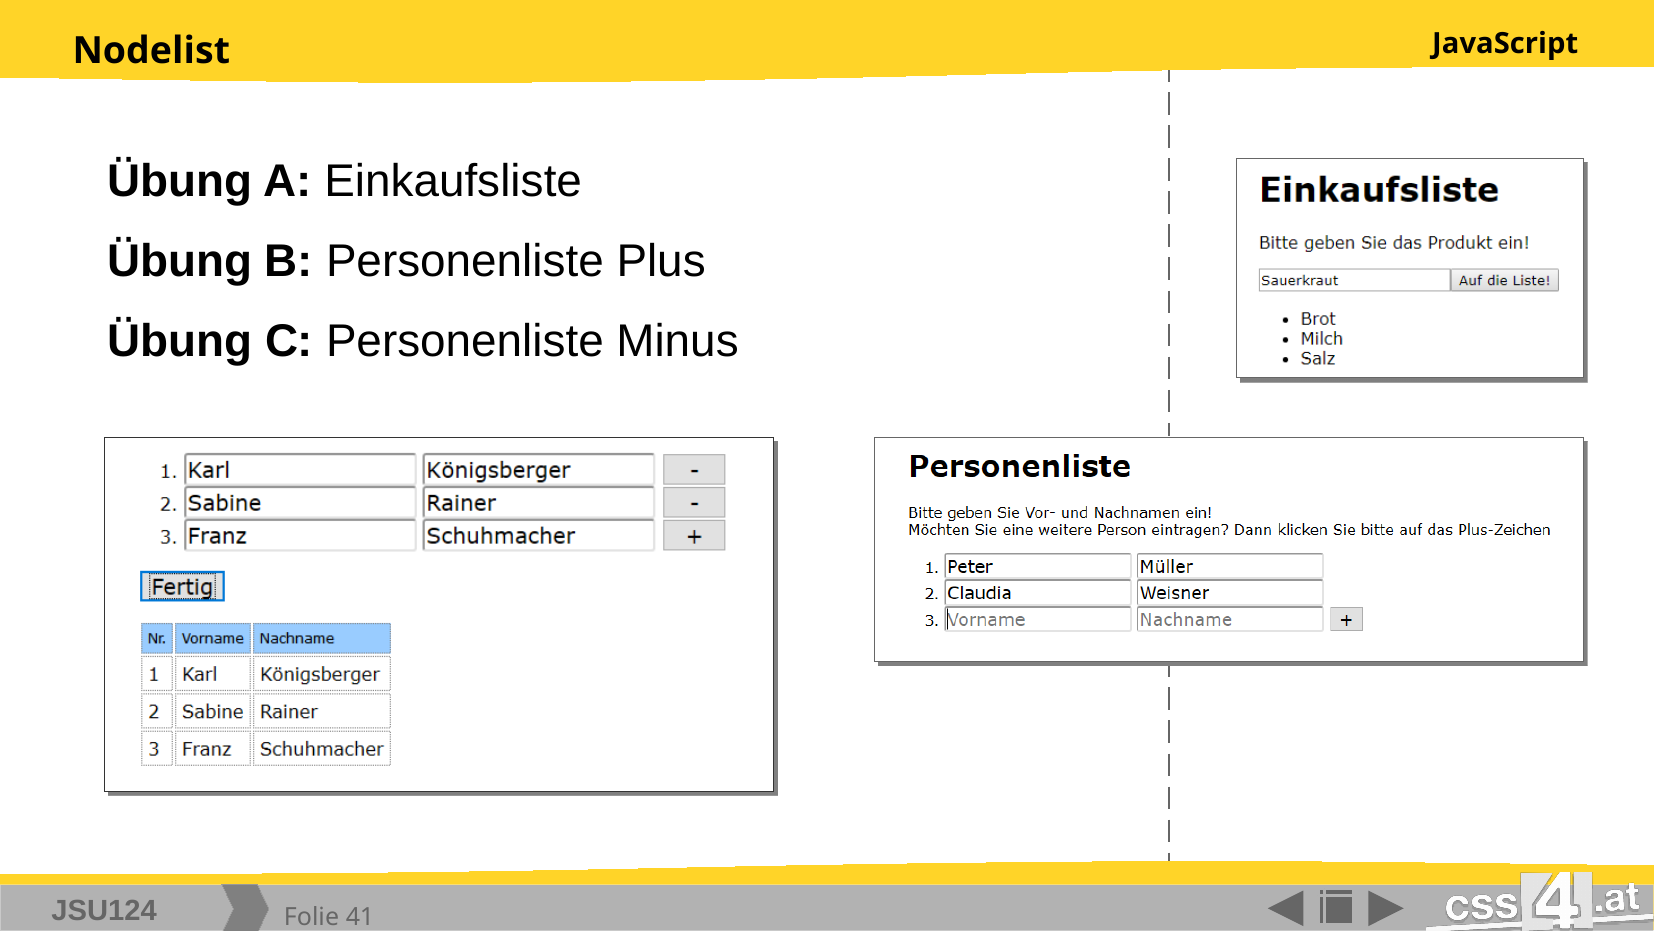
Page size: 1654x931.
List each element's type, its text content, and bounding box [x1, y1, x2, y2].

text_box Nodelist [57, 16, 416, 69]
picture [1236, 158, 1584, 378]
text_box JSU124 [36, 886, 209, 931]
text_box Übung A: Einkaufsliste [92, 147, 618, 215]
text_box Folie <Foliennummer> [269, 891, 542, 931]
picture [104, 436, 774, 792]
picture [874, 436, 1584, 662]
text_box Übung B: Personenliste Plus [92, 227, 722, 294]
text_box Übung C: Personenliste Minus [92, 307, 767, 374]
text_box [0, 861, 1654, 931]
text_box [0, 0, 1654, 83]
picture [1426, 872, 1654, 931]
text_box JavaScript [1417, 15, 1607, 60]
